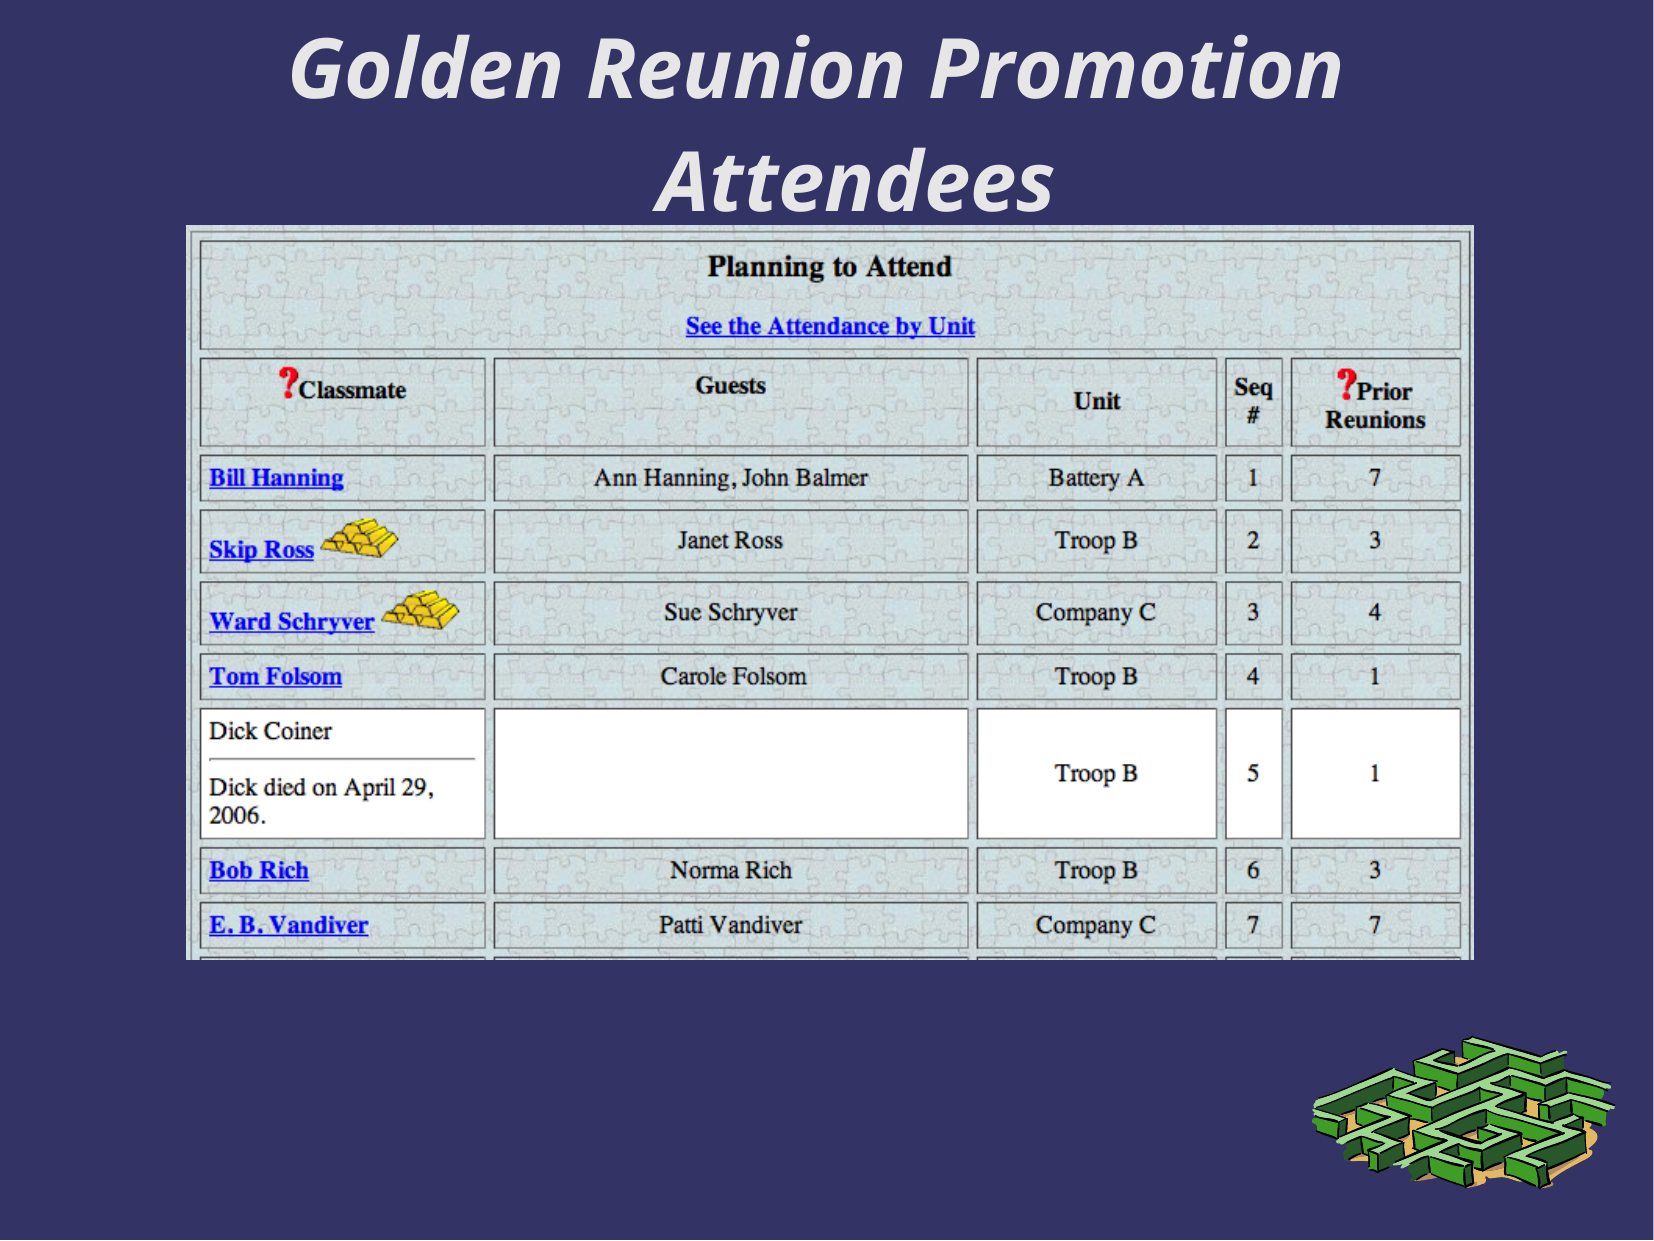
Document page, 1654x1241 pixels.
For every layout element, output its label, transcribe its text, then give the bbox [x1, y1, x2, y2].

title Golden Reunion Promotion Attendees [121, 19, 1534, 227]
picture [186, 225, 1474, 960]
